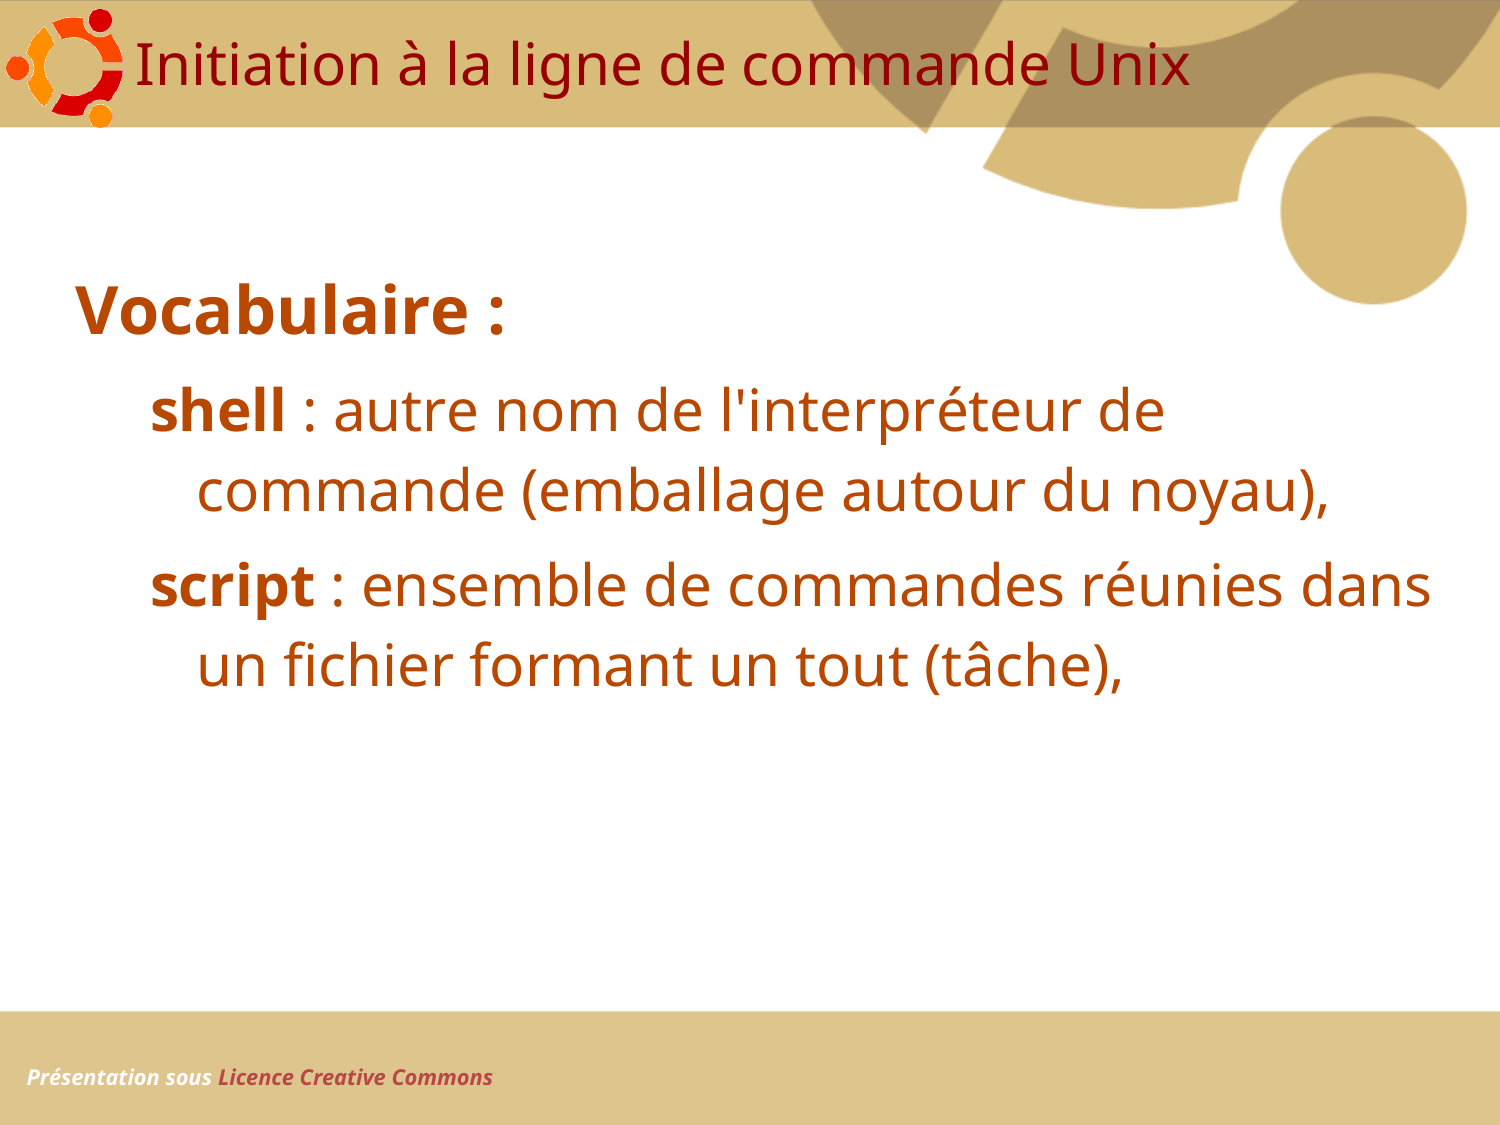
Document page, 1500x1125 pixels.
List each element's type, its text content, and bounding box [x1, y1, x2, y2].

title Initiation à la ligne de commande Unix [135, 0, 1417, 177]
list Vocabulaire : shell : autre nom de l'interpréteur de commande (emballage autour du noyau), script : ensemble de commandes réunies dans un fichier formant un tout (tâche), [75, 262, 1477, 949]
picture [0, 0, 1500, 557]
